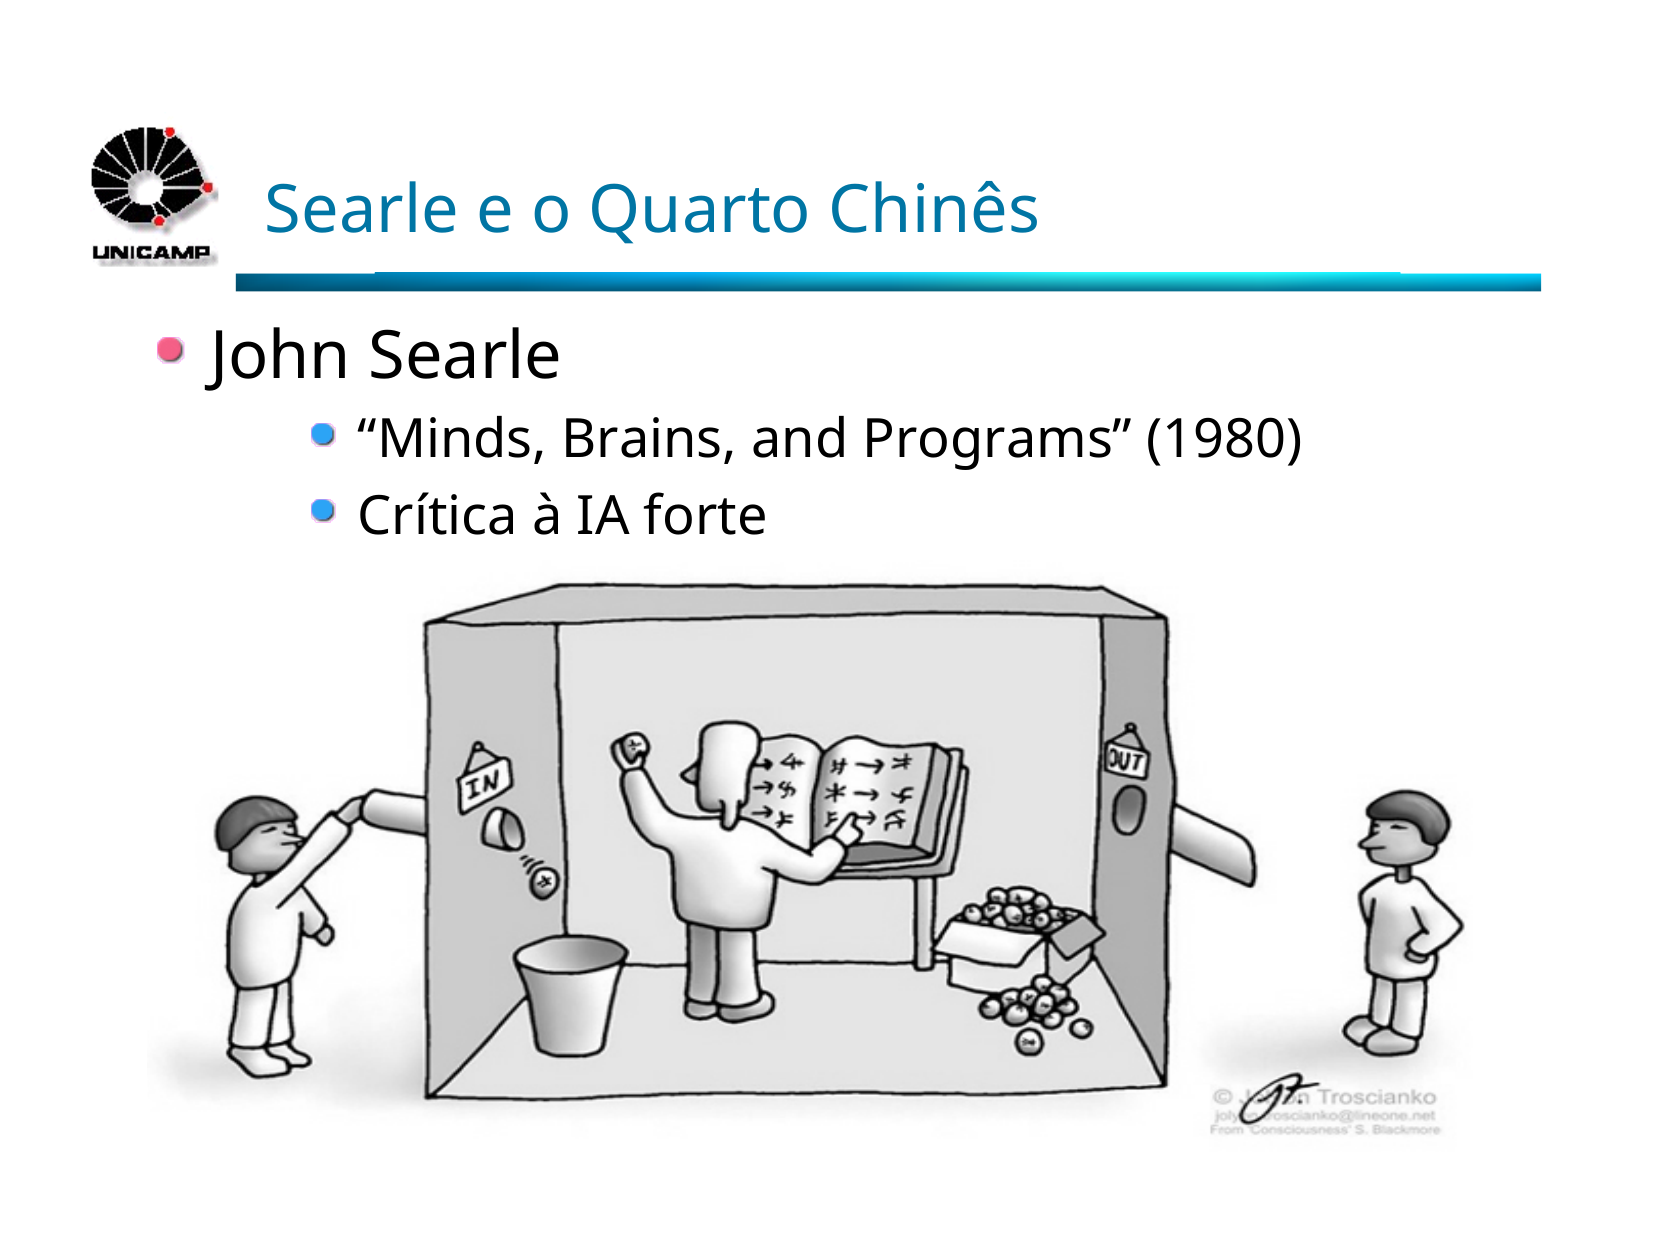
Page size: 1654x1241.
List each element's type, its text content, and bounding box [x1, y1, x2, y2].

picture [147, 560, 1477, 1152]
picture [125, 272, 1654, 295]
list John Searle “Minds, Brains, and Programs” (1980) Crítica à IA forte [121, 309, 1534, 1182]
title Searle e o Quarto Chinês [264, 42, 1534, 250]
